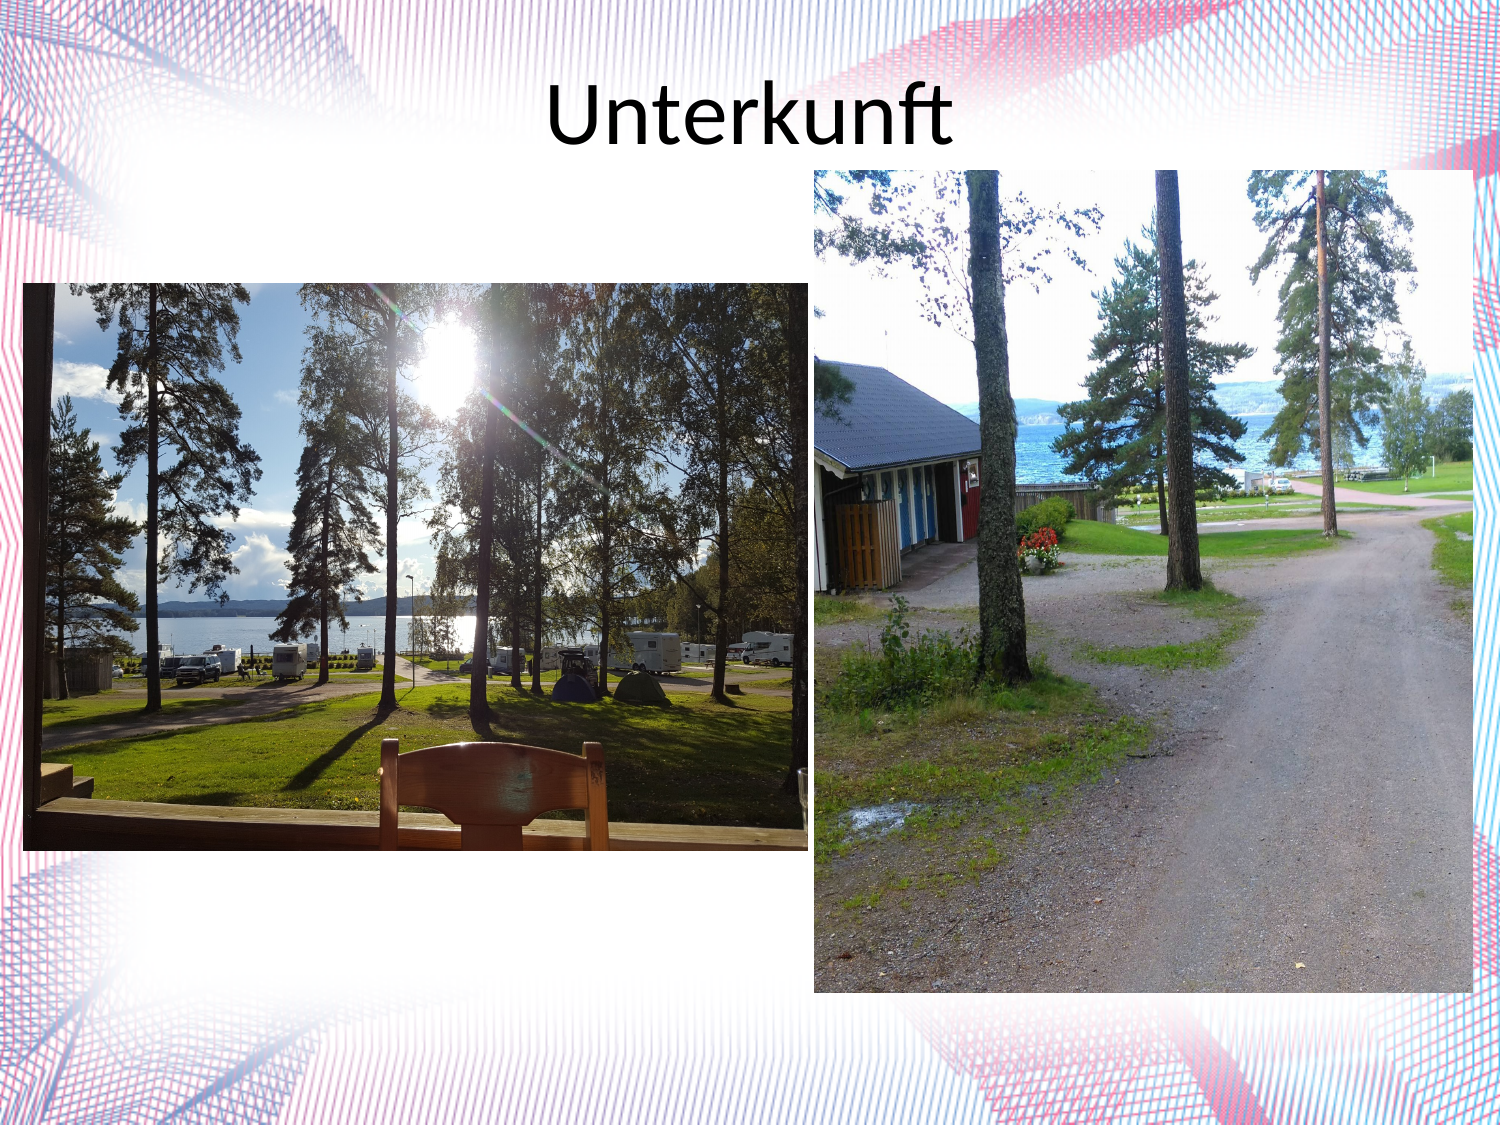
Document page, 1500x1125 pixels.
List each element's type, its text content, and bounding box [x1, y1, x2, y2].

picture [814, 170, 1473, 993]
picture [23, 283, 808, 851]
title Unterkunft [75, 45, 1425, 233]
